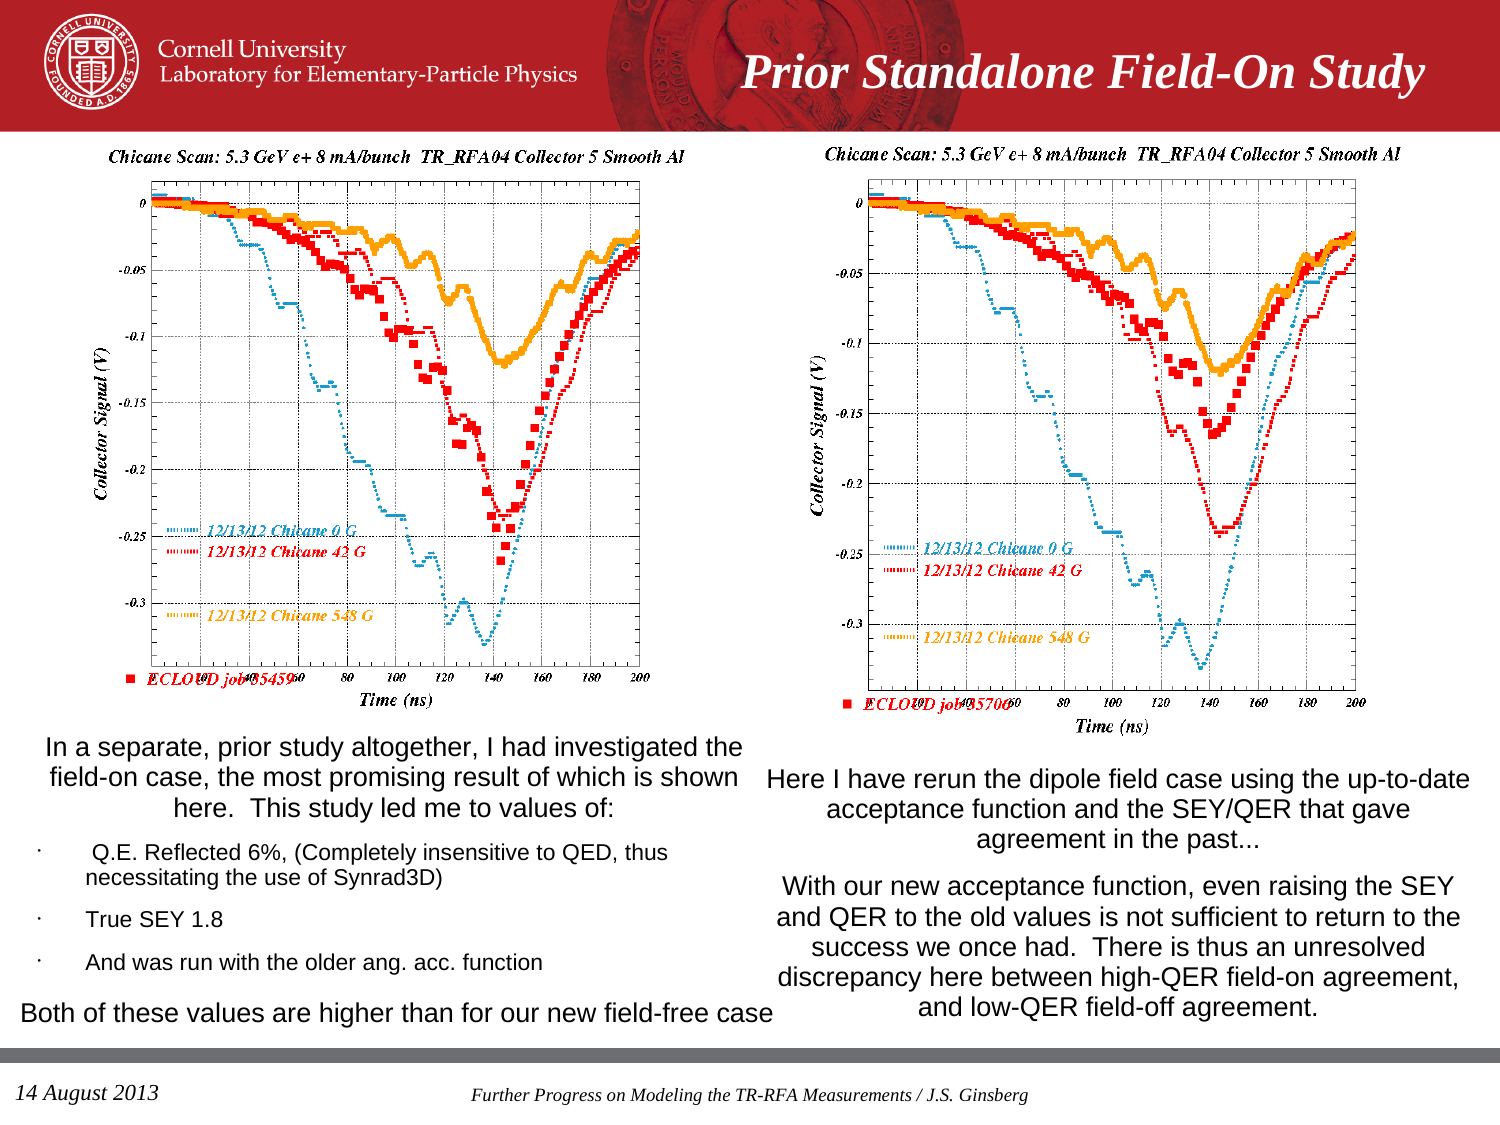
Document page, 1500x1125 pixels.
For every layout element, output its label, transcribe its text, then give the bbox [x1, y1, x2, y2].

title Prior Standalone Field-On Study [674, 0, 1492, 150]
picture [1492, 0, 1500, 132]
list In a separate, prior study altogether, I had investigated the field-on case, the most promising result of which is shown here. This study led me to values of: Q.E. Reflected 6%, (Completely insensitive to QED, thus necessitating the use of Synrad3D) True SEY 1.8 And was run with the older ang. acc. function [37, 732, 751, 976]
list Here I have rerun the dipole field case using the up-to-date acceptance function and the SEY/QER that gave agreement in the past... With our new acceptance function, even raising the SEY and QER to the old values is not sufficient to return to the success we once had. There is thus an unresolved discrepancy here between high-QER field-on agreement, and low-QER field-off agreement. [761, 763, 1475, 1023]
picture [0, 0, 674, 132]
list Both of these values are higher than for our new field-free case [2, 997, 791, 1125]
picture [799, 136, 1415, 752]
picture [80, 138, 696, 722]
